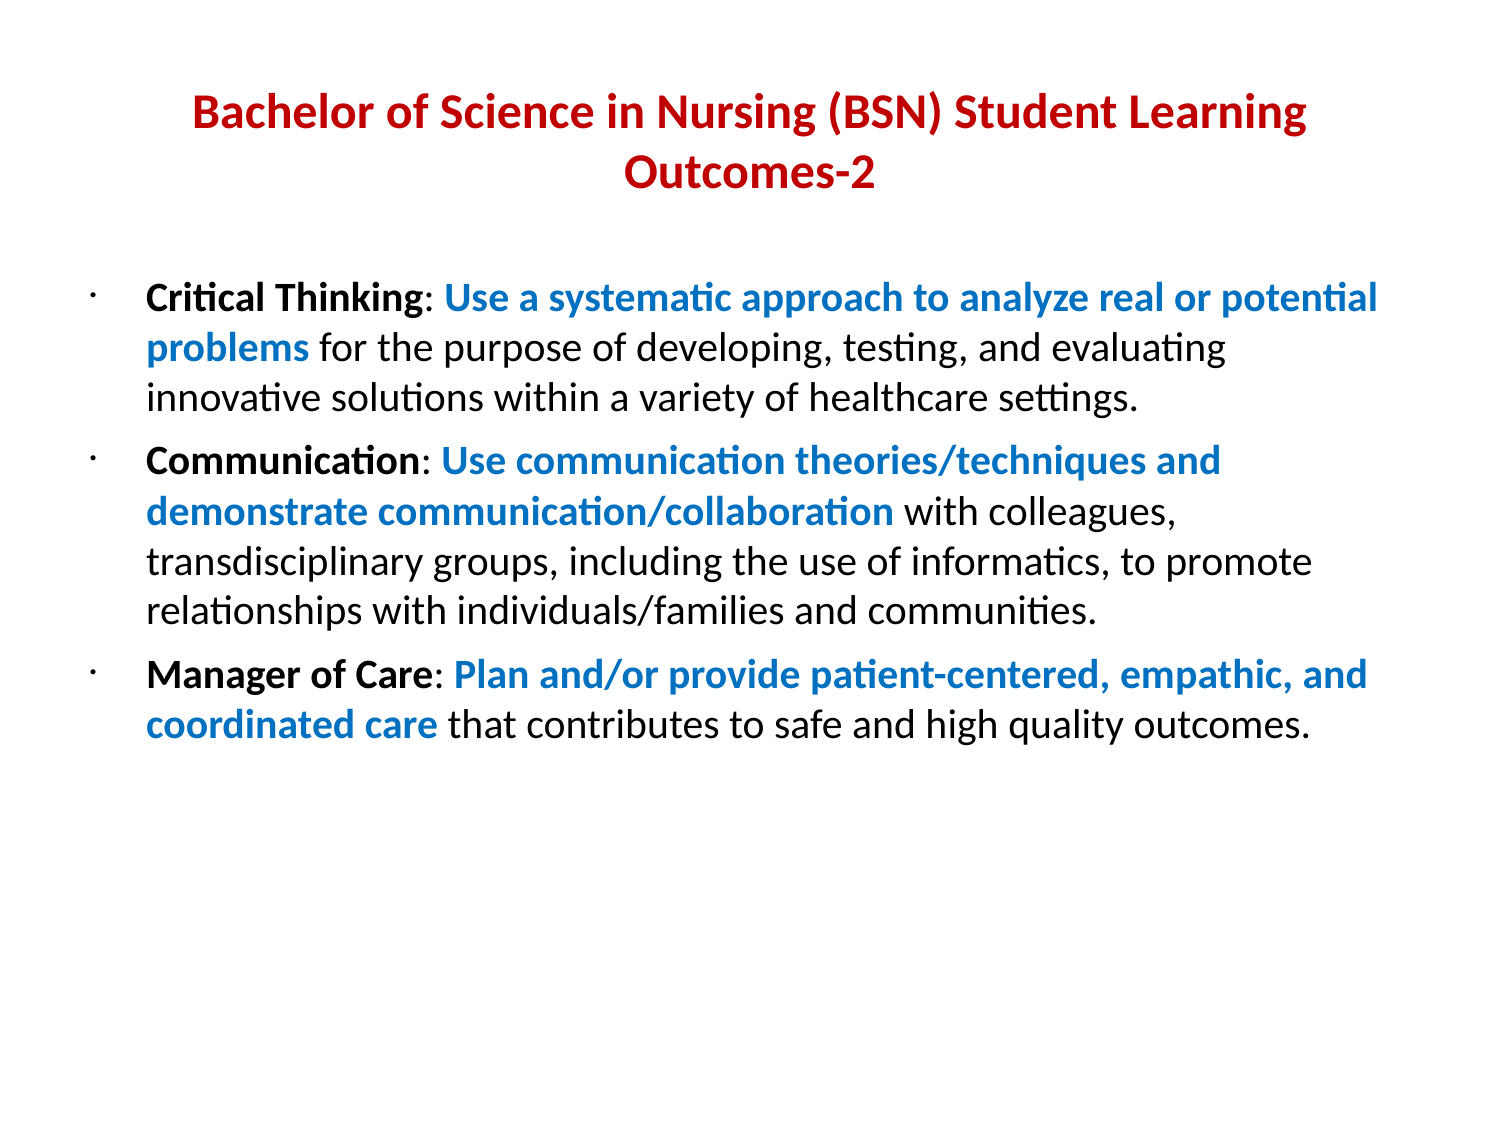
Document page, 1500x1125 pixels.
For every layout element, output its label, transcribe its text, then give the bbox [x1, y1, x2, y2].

list Critical Thinking: Use a systematic approach to analyze real or potential problems for the purpose of developing, testing, and evaluating innovative solutions within a variety of healthcare settings. Communication: Use communication theories/techniques and demonstrate communication/collaboration with colleagues, transdisciplinary groups, including the use of informatics, to promote relationships with individuals/families and communities. Manager of Care: Plan and/or provide patient-centered, empathic, and coordinated care that contributes to safe and high quality outcomes. [75, 262, 1425, 1005]
title Bachelor of Science in Nursing (BSN) Student Learning Outcomes-2 [75, 45, 1425, 233]
